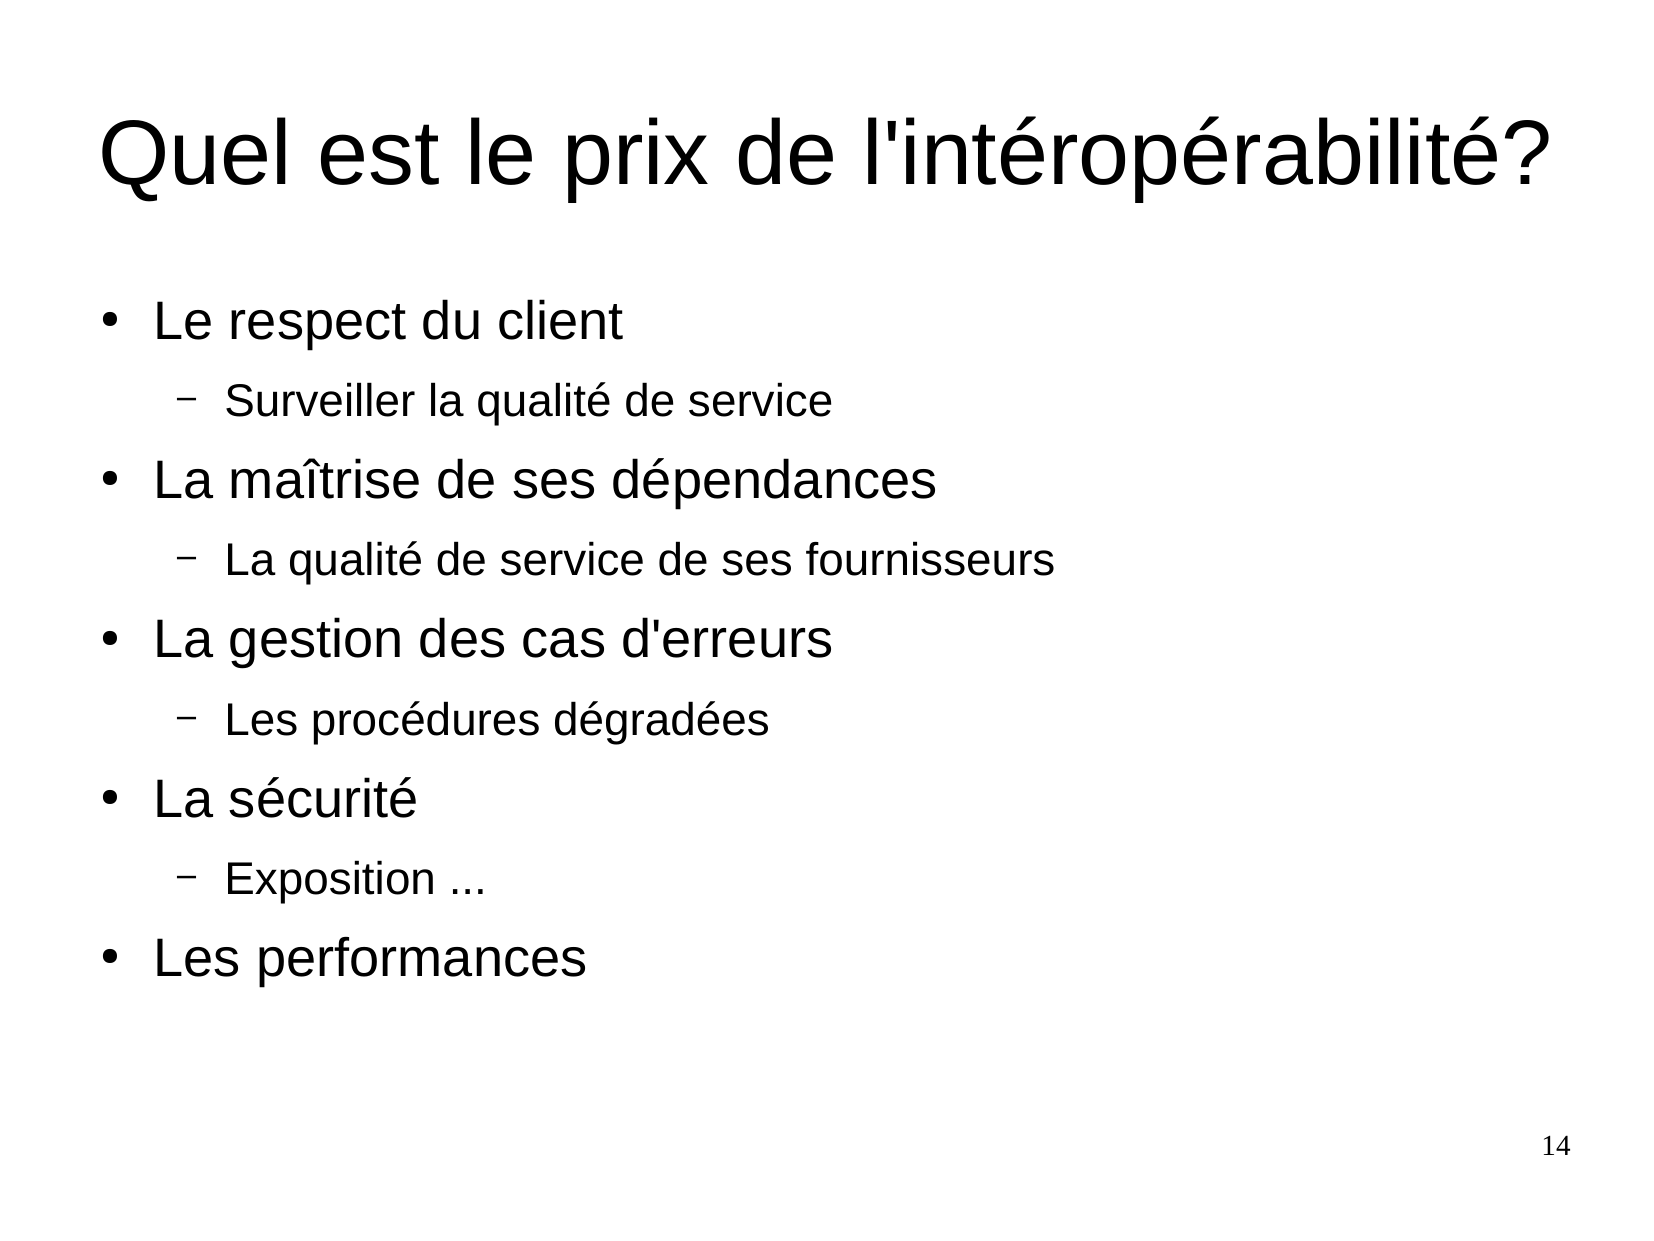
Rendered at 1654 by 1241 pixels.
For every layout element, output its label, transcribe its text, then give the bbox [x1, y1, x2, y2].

title Quel est le prix de l'intéropérabilité? [82, 56, 1571, 250]
list Le respect du client Surveiller la qualité de service La maîtrise de ses dépendances La qualité de service de ses fournisseurs La gestion des cas d'erreurs Les procédures dégradées La sécurité Exposition ... Les performances [82, 290, 1571, 1094]
